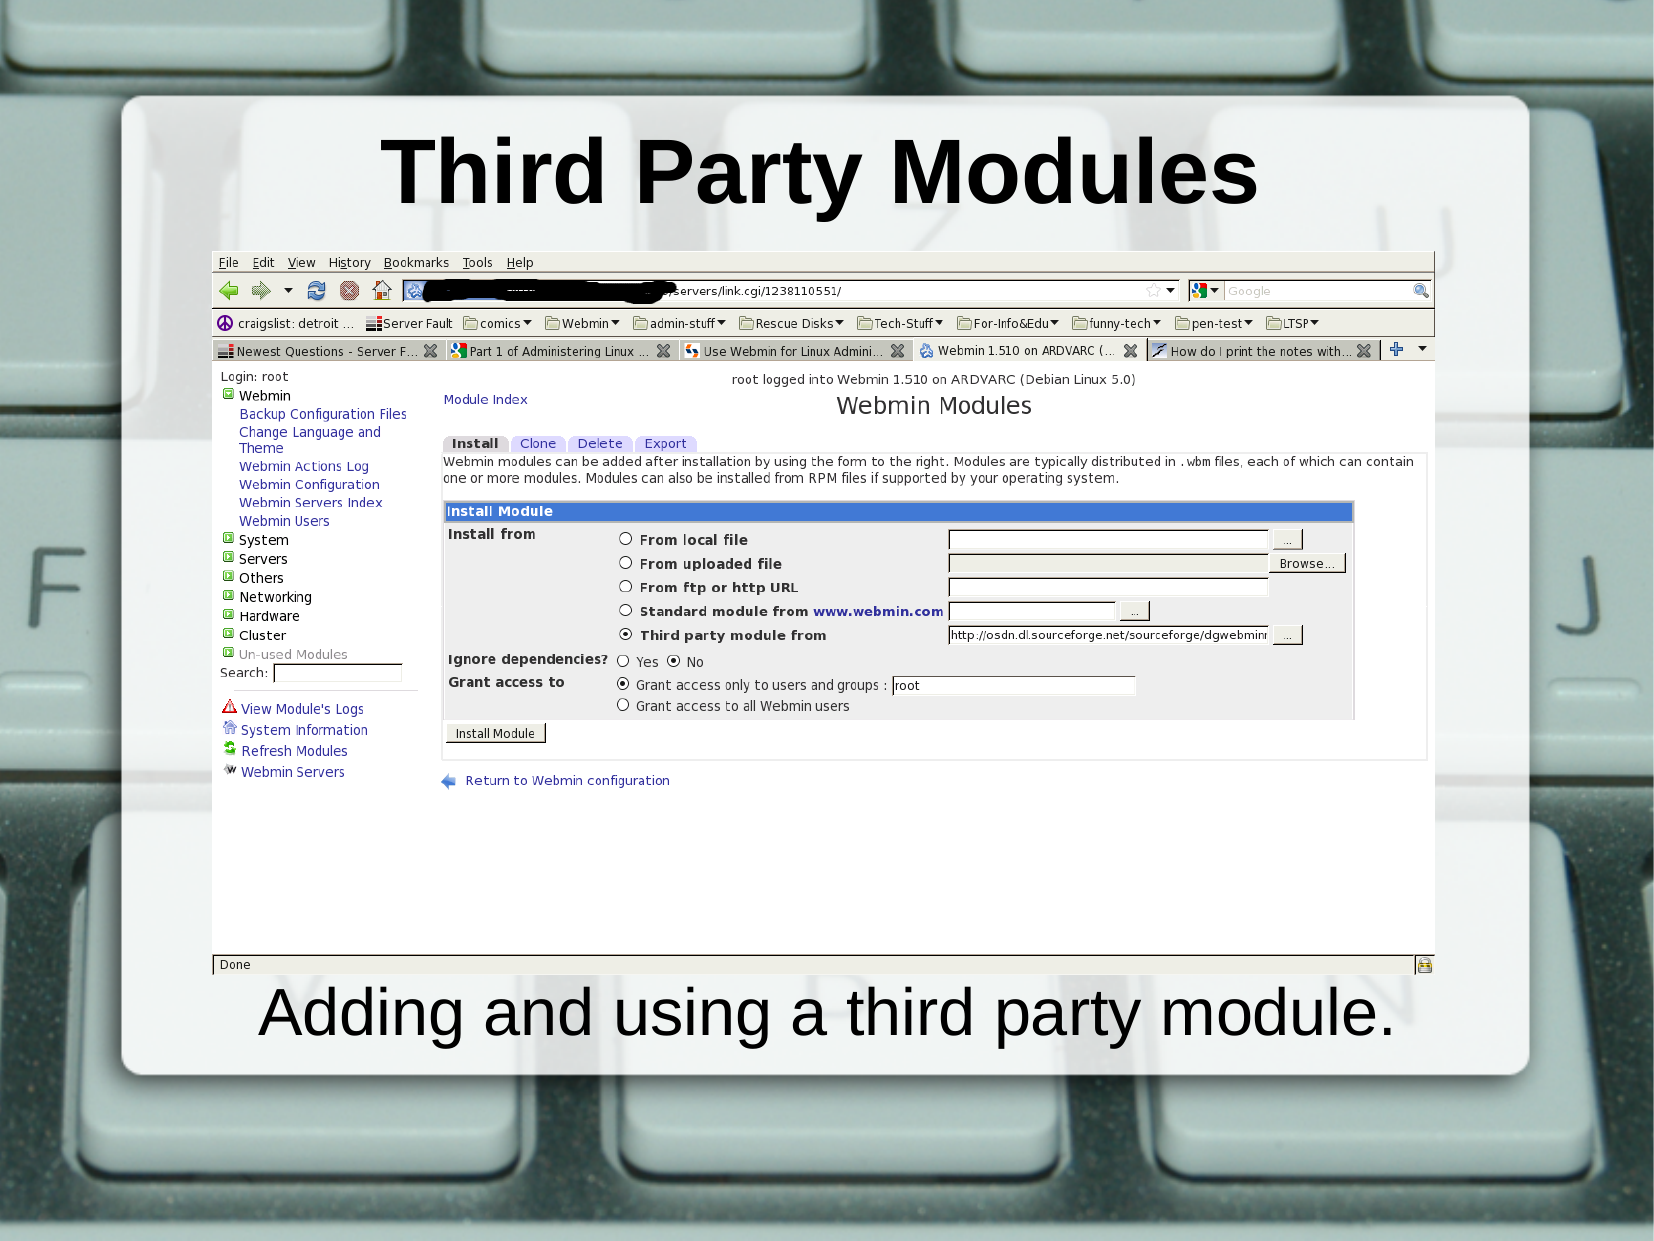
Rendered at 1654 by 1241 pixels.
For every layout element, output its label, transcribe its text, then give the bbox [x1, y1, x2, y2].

list Adding and using a third party module. [150, 975, 1507, 1059]
title Third Party Modules [135, 112, 1506, 231]
picture [0, 0, 1654, 1241]
